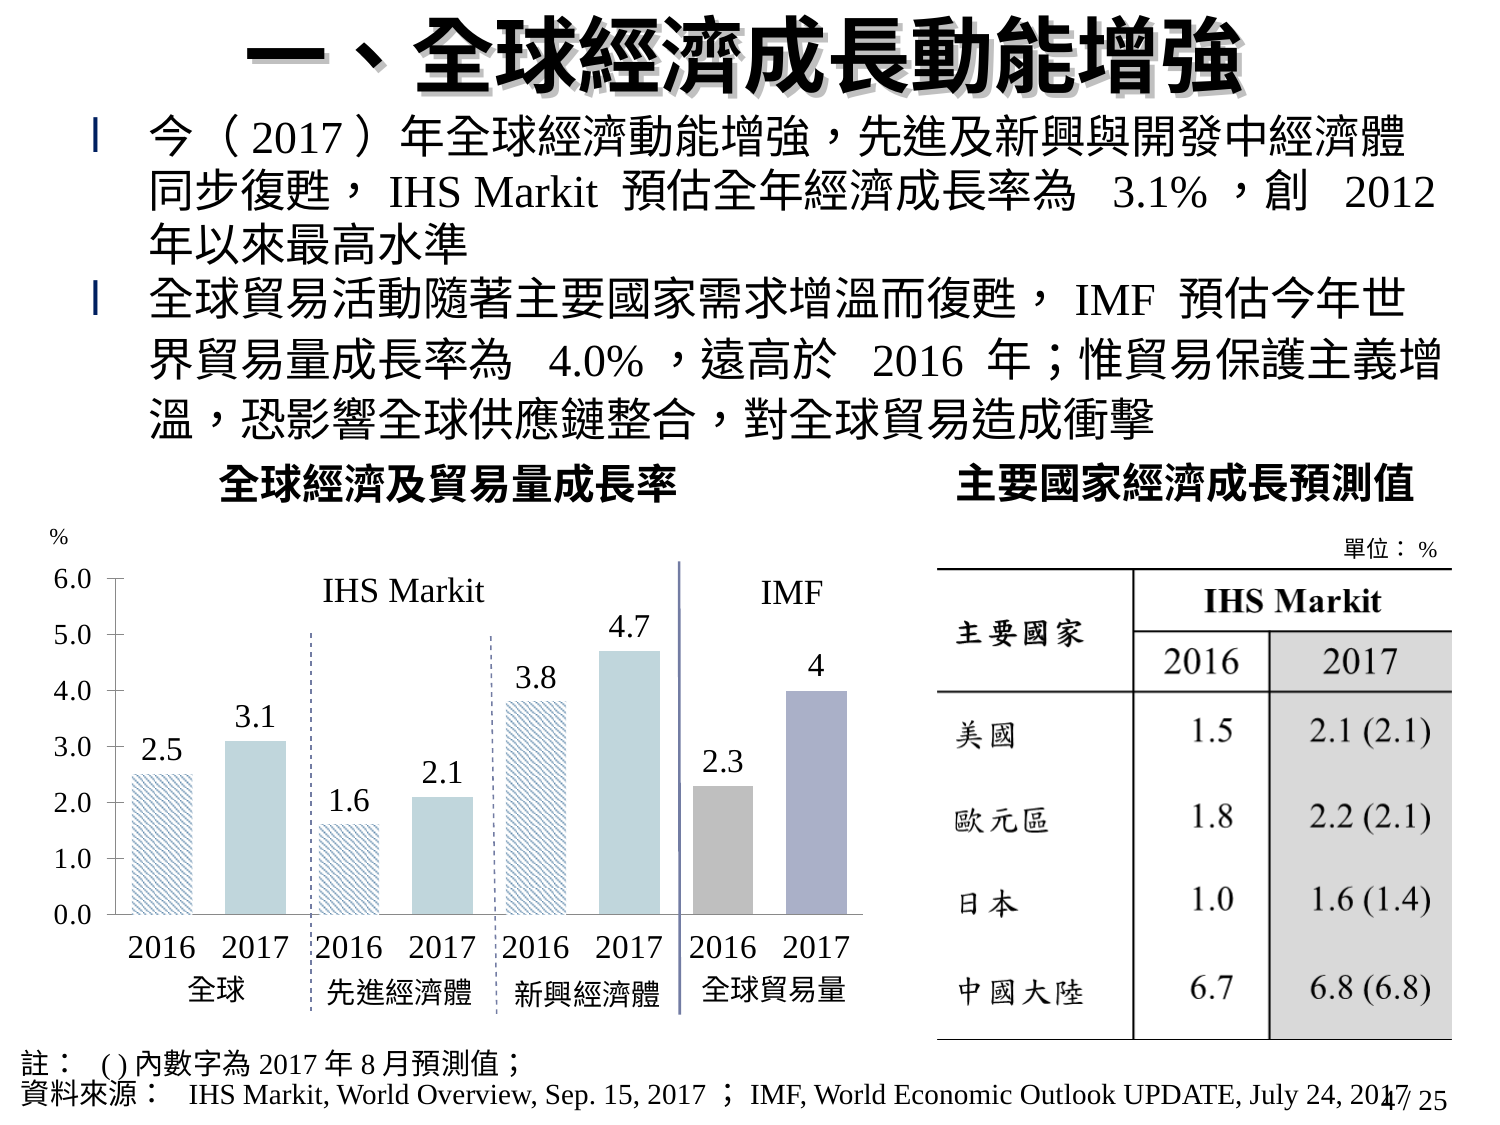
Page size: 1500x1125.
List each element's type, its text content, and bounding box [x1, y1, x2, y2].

text_box 先進經濟體 [305, 967, 495, 1018]
text_box 全球 [63, 964, 371, 1015]
text_box 新興經濟體 [478, 968, 698, 1019]
text_box 今（2017）年全球經濟動能增強，先進及新興與開發中經濟體 同步復甦，IHS Markit 預估全年經濟成長率為 3.1%，創 2012 年以來最高水準 全球貿易活動隨著主要國家需求增溫而復甦，IMF 預估今年世 界貿易量成長率為 4.0%，遠高於 2016 年；惟貿易保護主義增 溫，恐影響全球供應鏈整合，對全球貿易造成衝擊 [52, 102, 1471, 501]
text_box 單位：% [1328, 527, 1471, 571]
text_box IHS Markit [254, 560, 562, 619]
text_box 主要國家經濟成長預測值 [805, 449, 1500, 516]
chart [53, 560, 878, 1048]
text_box 全球貿易量 [667, 964, 881, 1015]
chart [681, 620, 878, 964]
text_box 註： ( )內數字為2017年8月預測值； 資料來源： IHS Markit, World Overview, Sep. 15, 2017；IMF, World Economic Outlook UPDATE, July 24, 2017 [5, 1048, 1471, 1119]
picture [937, 568, 1452, 1041]
text_box 全球經濟及貿易量成長率 [68, 450, 829, 517]
text_box 一、全球經濟成長動能增強 [17, 0, 1471, 102]
text_box % [34, 514, 92, 558]
text_box IMF [638, 561, 946, 620]
